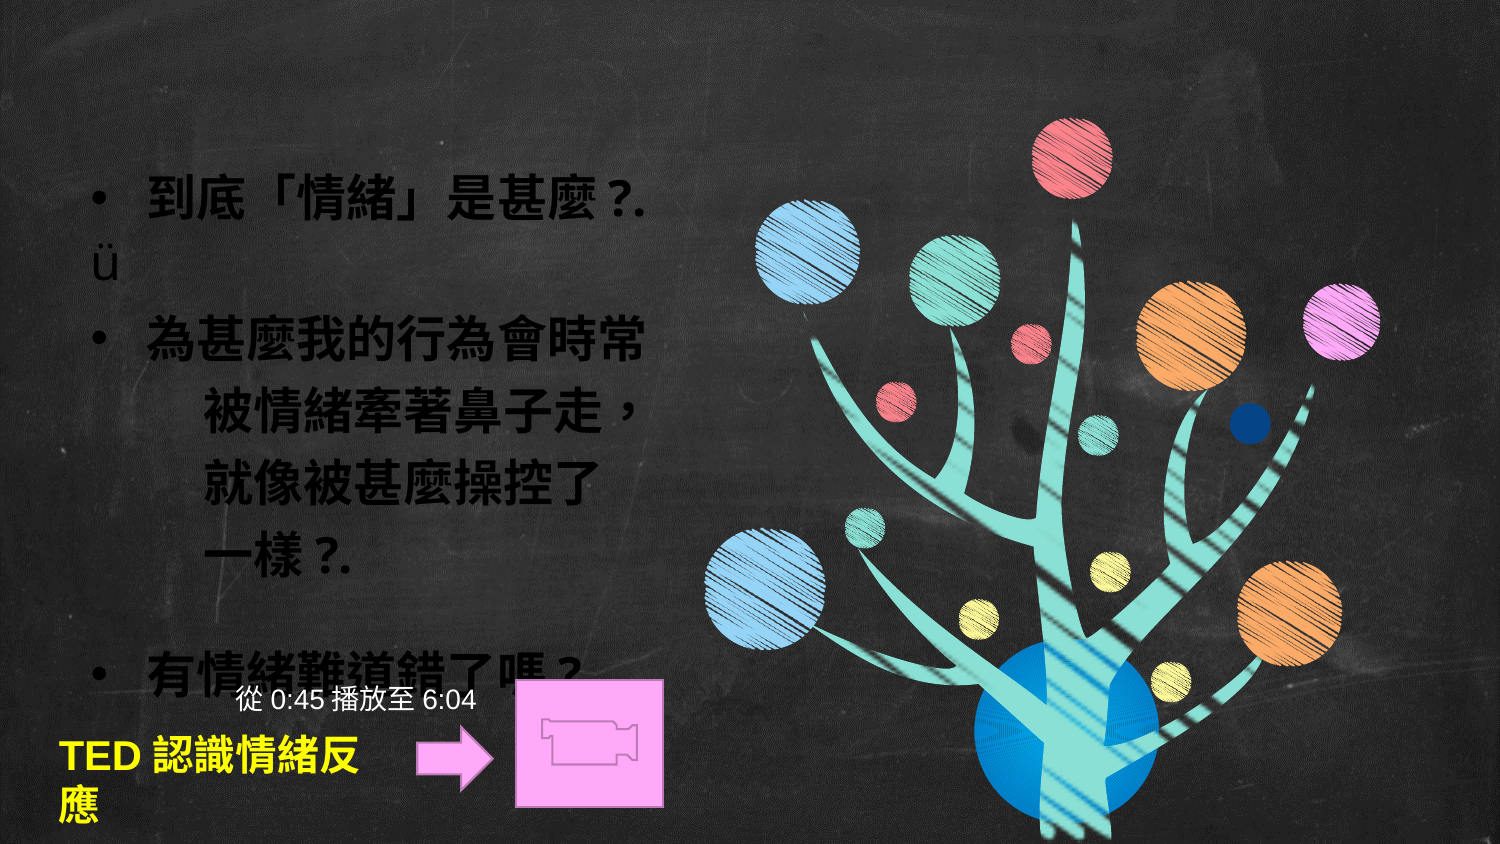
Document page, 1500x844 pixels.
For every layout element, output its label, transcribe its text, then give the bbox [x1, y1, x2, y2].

text_box 到底「情緒」是甚麼?. 為甚麼我的行為會時常被情緒牽著鼻子走，就像被甚麼操控了一樣?. 有情緒難道錯了嗎?. [75, 159, 663, 636]
text_box [875, 381, 917, 423]
text_box [754, 199, 861, 305]
text_box [418, 726, 493, 791]
text_box [958, 598, 1000, 640]
text_box [516, 680, 663, 807]
text_box 從0:45播放至6:04 [220, 673, 524, 724]
text_box [1229, 403, 1271, 445]
text_box [1089, 551, 1131, 593]
text_box [1302, 283, 1381, 361]
text_box TED認識情緒反應 [43, 720, 418, 821]
text_box [1077, 414, 1119, 456]
text_box [1010, 323, 1052, 365]
text_box [703, 205, 1343, 844]
text_box [1031, 117, 1113, 200]
